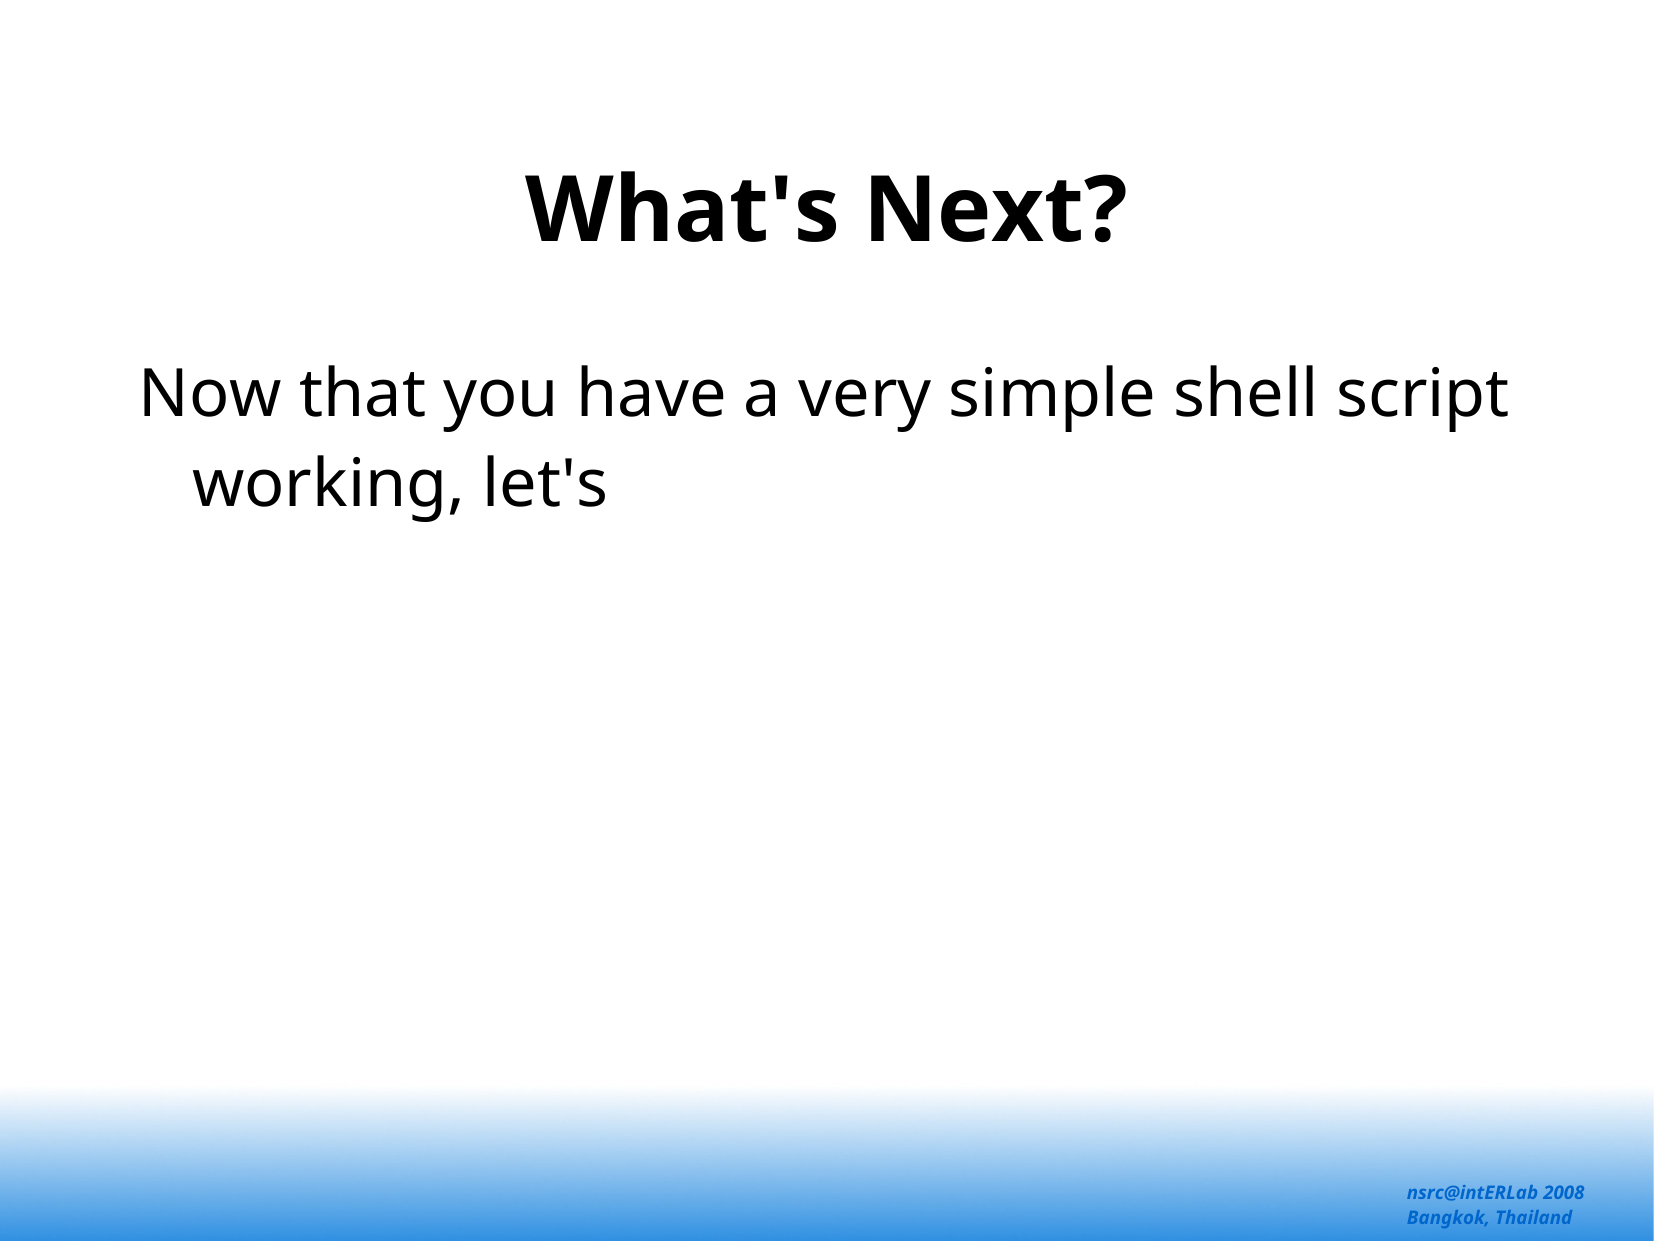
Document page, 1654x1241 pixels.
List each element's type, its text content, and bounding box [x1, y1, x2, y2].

list Now that you have a very simple shell script working, let's [121, 344, 1534, 1127]
title What's Next? [121, 102, 1534, 310]
picture [0, 1083, 1654, 1241]
